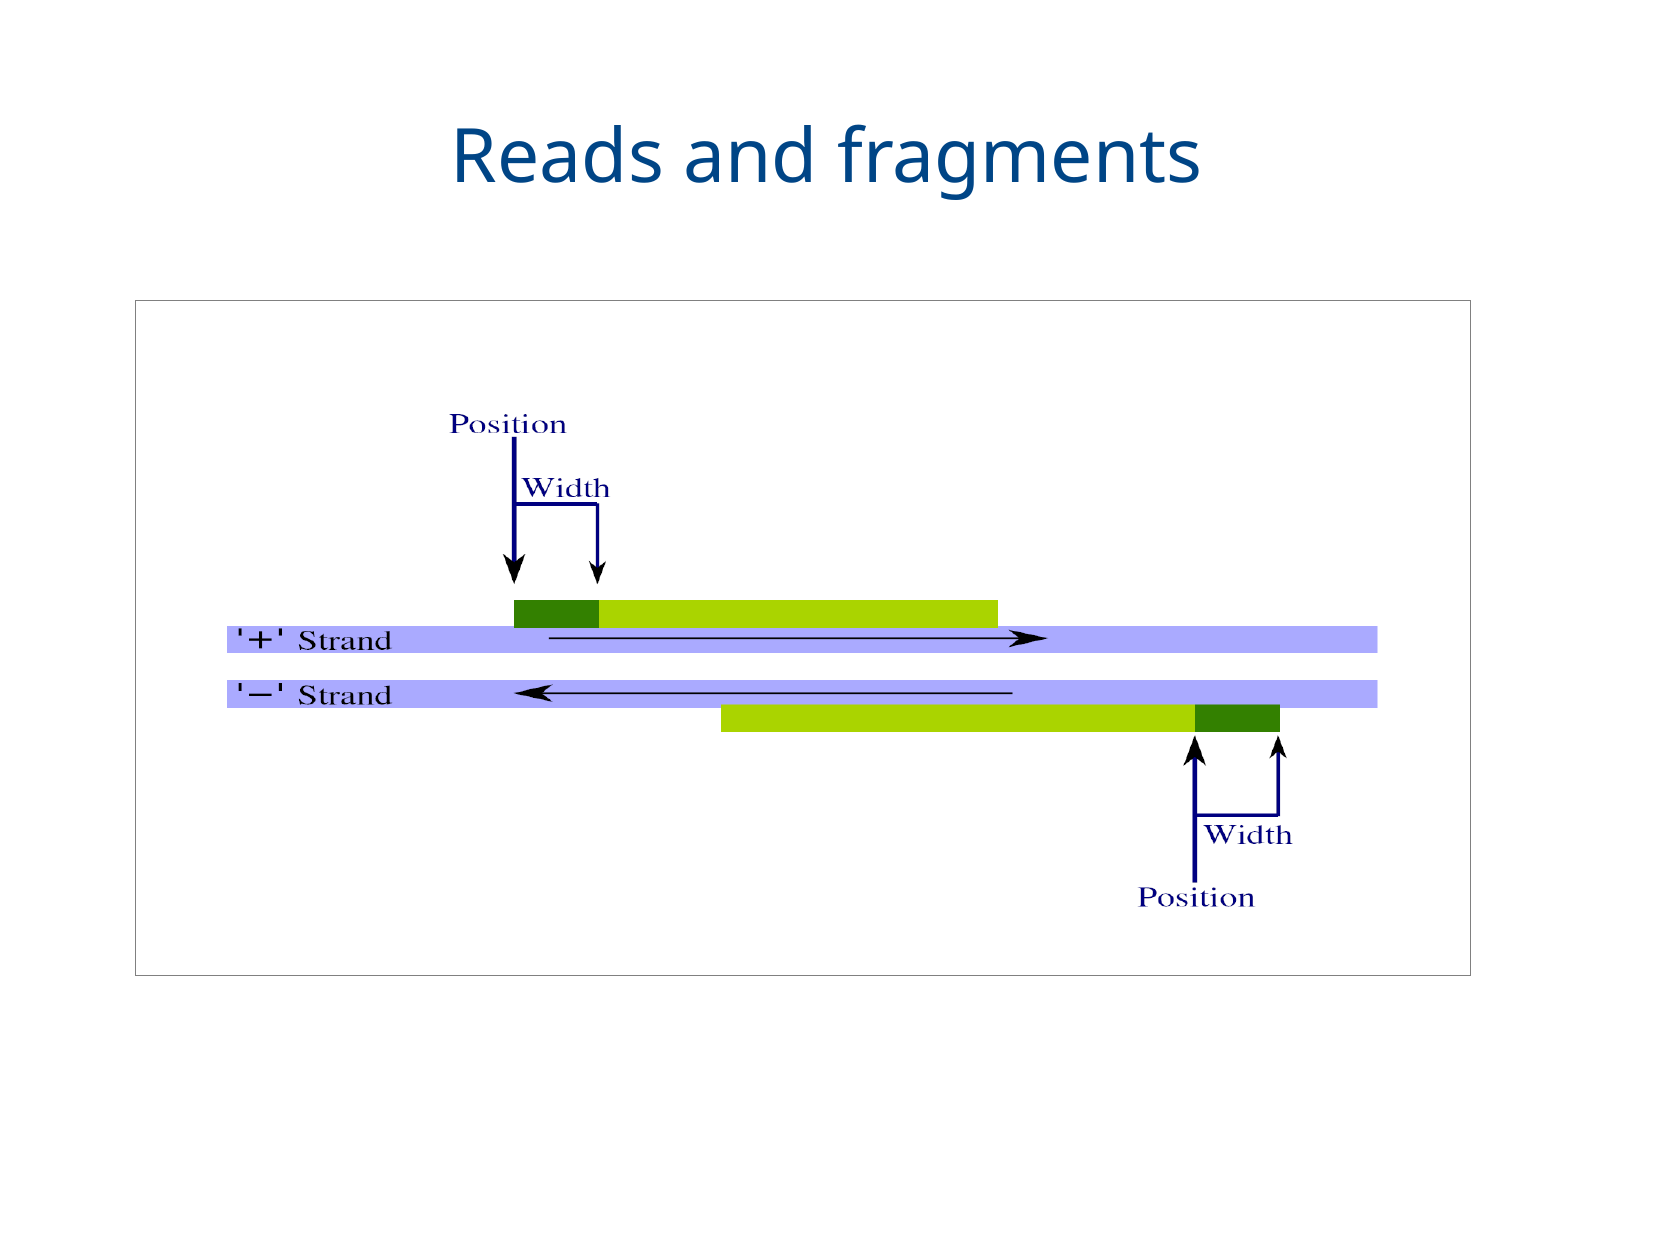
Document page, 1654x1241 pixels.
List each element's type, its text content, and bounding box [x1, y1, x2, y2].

title Reads and fragments [82, 49, 1571, 257]
picture [165, 340, 1420, 946]
